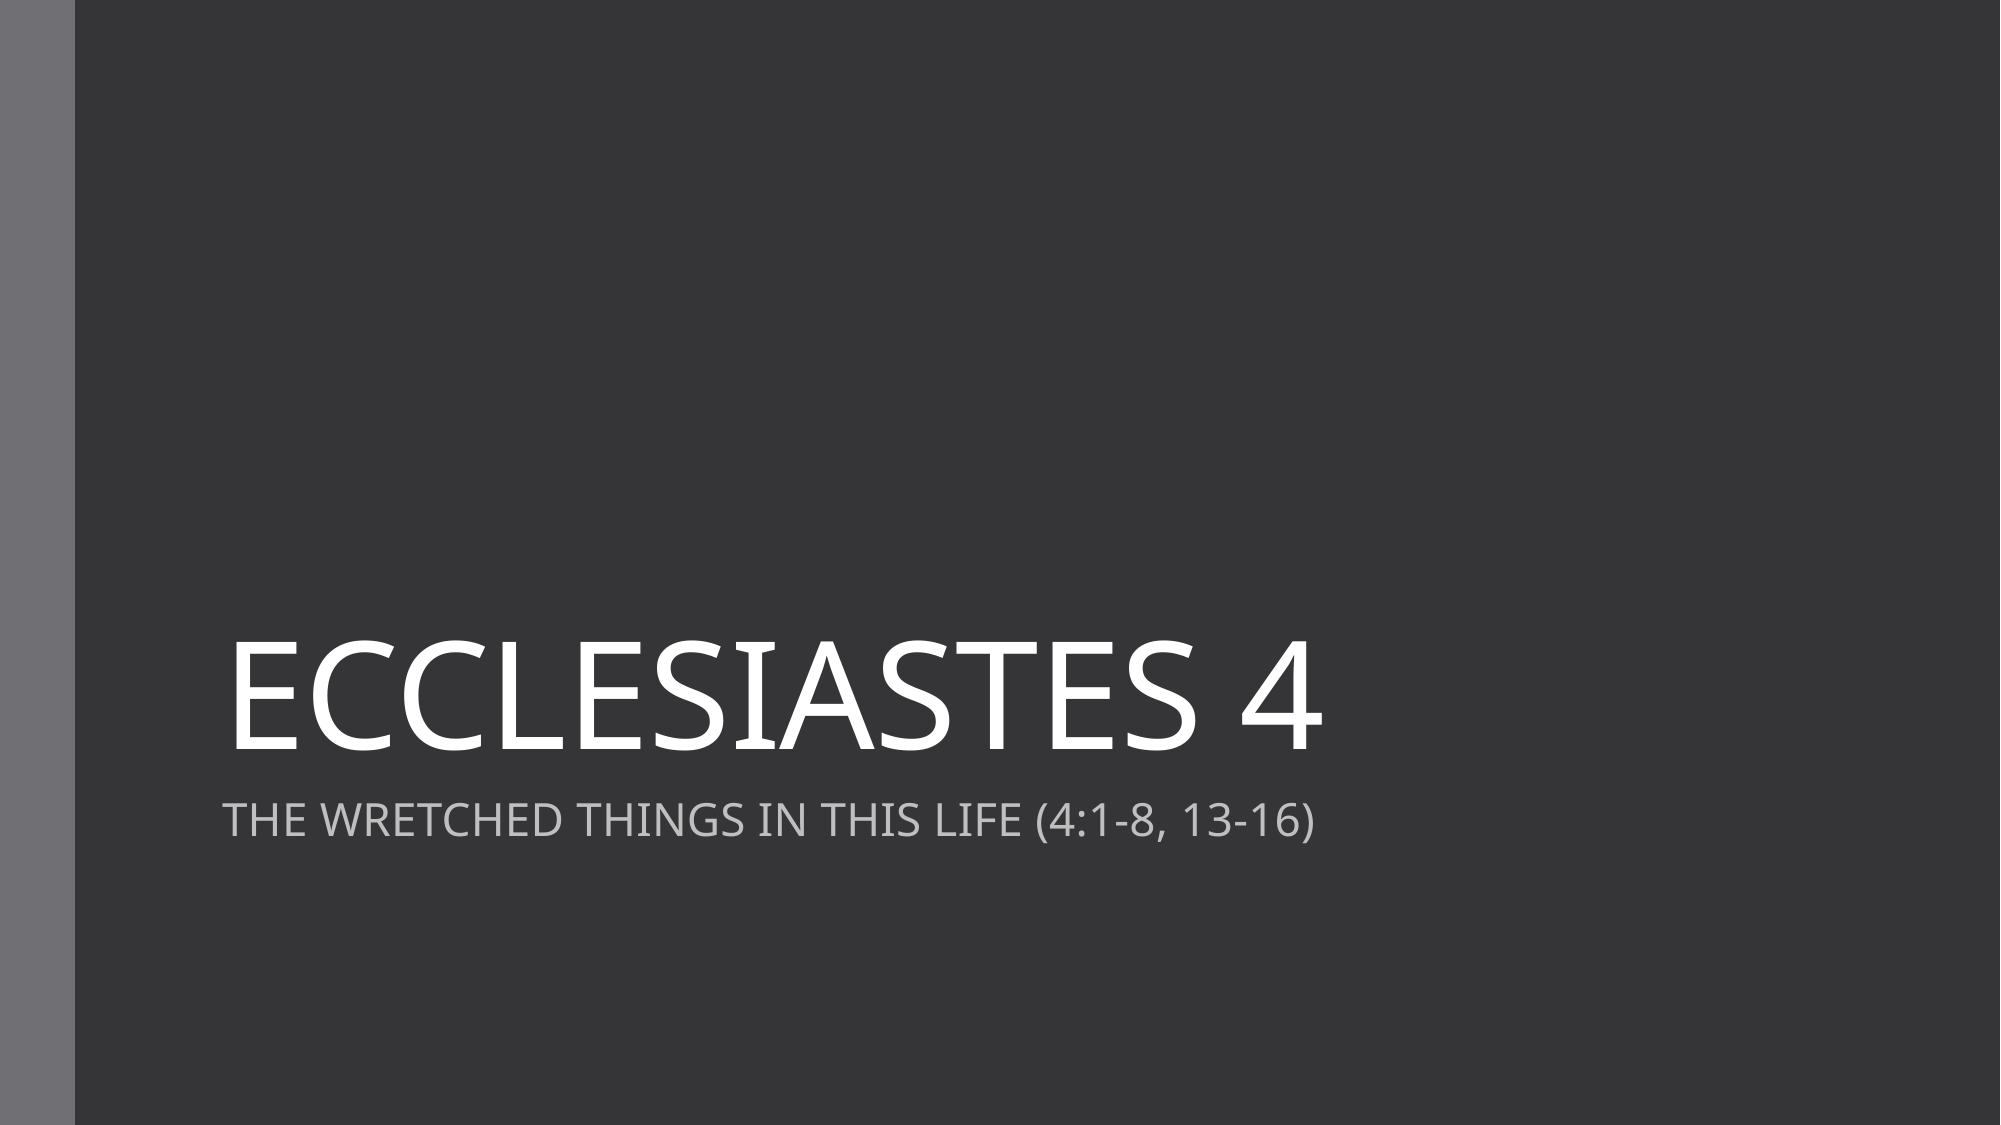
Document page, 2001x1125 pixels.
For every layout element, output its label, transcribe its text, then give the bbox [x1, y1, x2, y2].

title ECCLESIASTES 4 [206, 124, 1752, 787]
subtitle THE WRETCHED THINGS IN THIS LIFE (4:1-8, 13-16) [206, 787, 1752, 1066]
